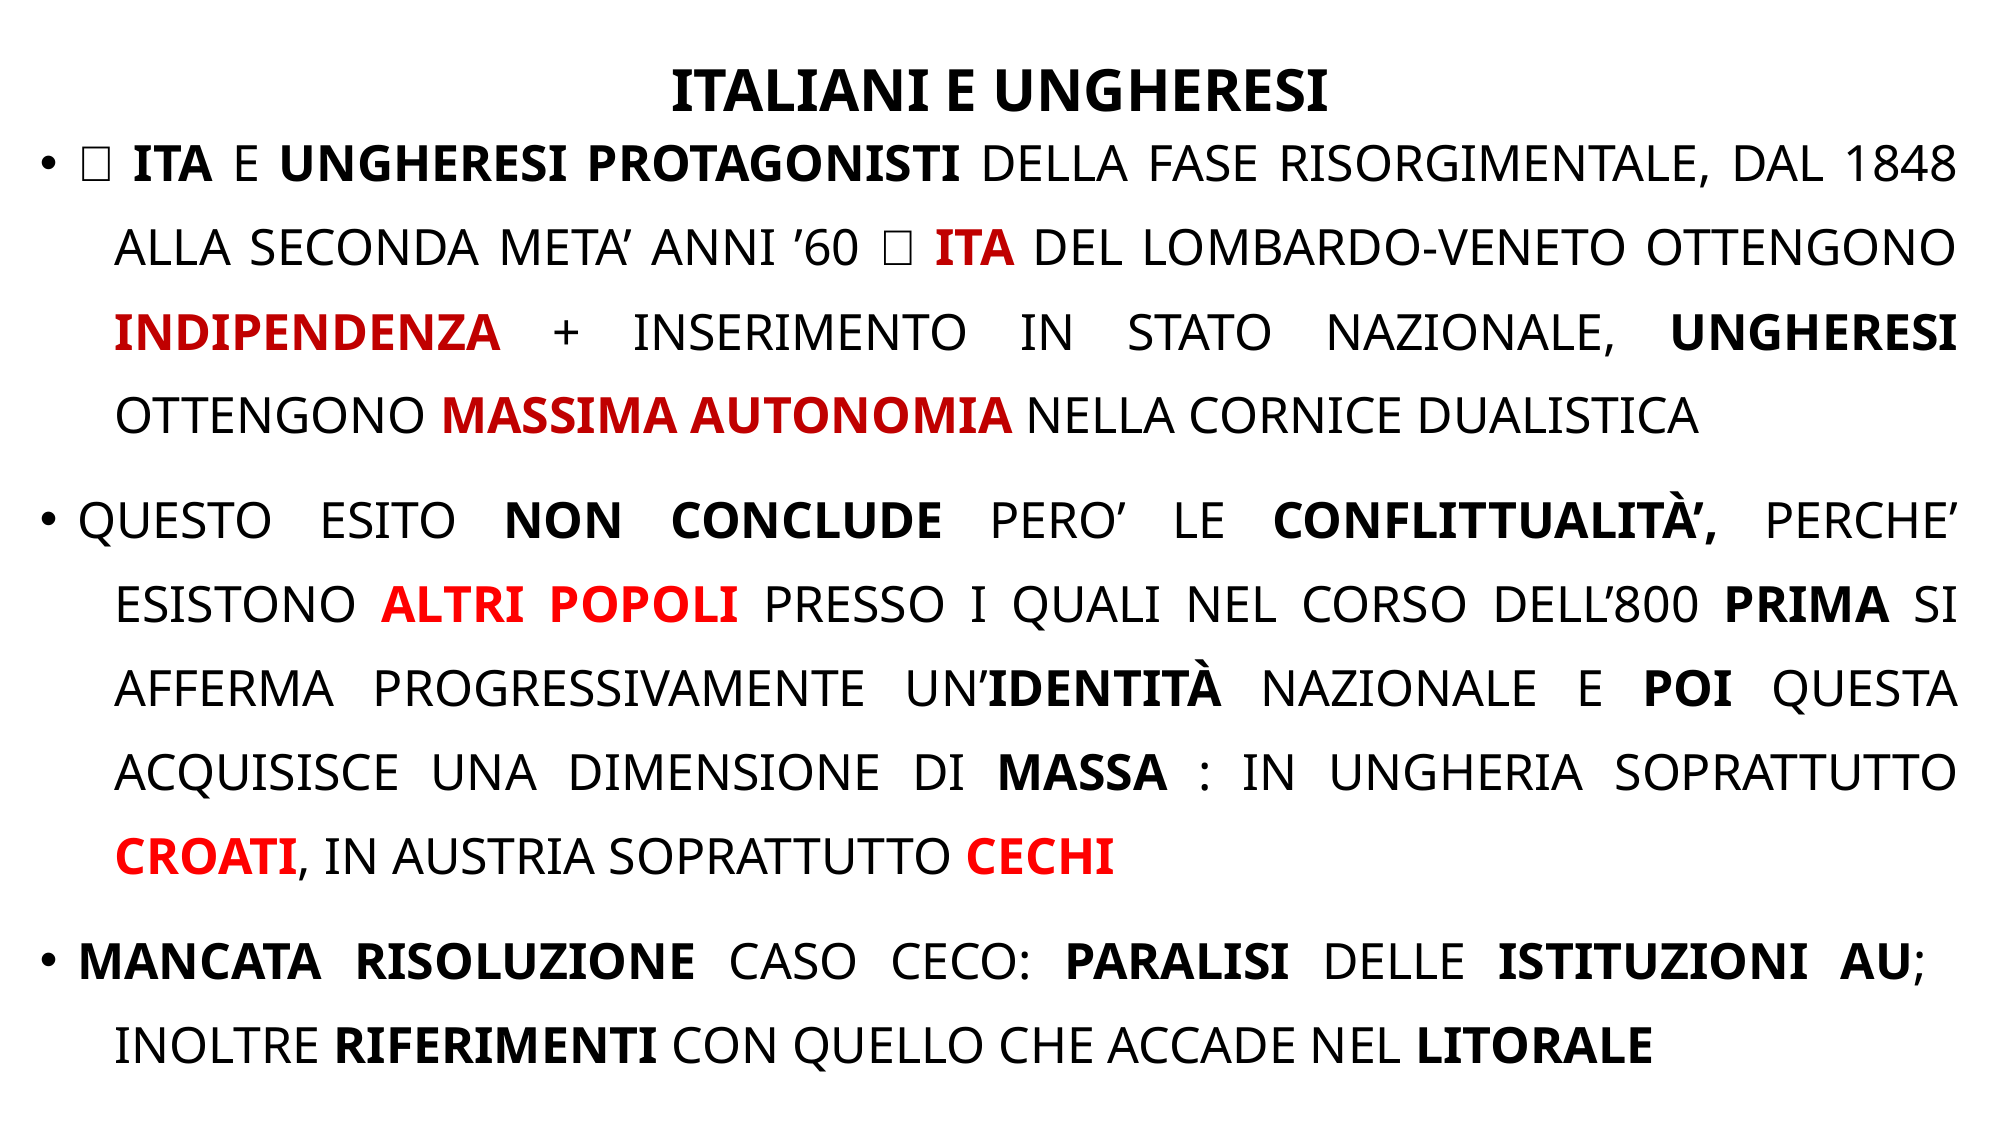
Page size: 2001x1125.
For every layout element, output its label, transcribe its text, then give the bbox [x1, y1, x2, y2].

list  ITA E UNGHERESI PROTAGONISTI DELLA FASE RISORGIMENTALE, DAL 1848 ALLA SECONDA META’ ANNI ’60  ITA DEL LOMBARDO-VENETO OTTENGONO INDIPENDENZA + INSERIMENTO IN STATO NAZIONALE, UNGHERESI OTTENGONO MASSIMA AUTONOMIA NELLA CORNICE DUALISTICA QUESTO ESITO NON CONCLUDE PERO’ LE CONFLITTUALITÀ’, PERCHE’ ESISTONO ALTRI POPOLI PRESSO I QUALI NEL CORSO DELL’800 PRIMA SI AFFERMA PROGRESSIVAMENTE UN’IDENTITÀ NAZIONALE E POI QUESTA ACQUISISCE UNA DIMENSIONE DI MASSA : IN UNGHERIA SOPRATTUTTO CROATI, IN AUSTRIA SOPRATTUTTO CECHI MANCATA RISOLUZIONE CASO CECO: PARALISI DELLE ISTITUZIONI AU; INOLTRE RIFERIMENTI CON QUELLO CHE ACCADE NEL LITORALE [24, 100, 1974, 1125]
title ITALIANI E UNGHERESI [137, 10, 1863, 89]
